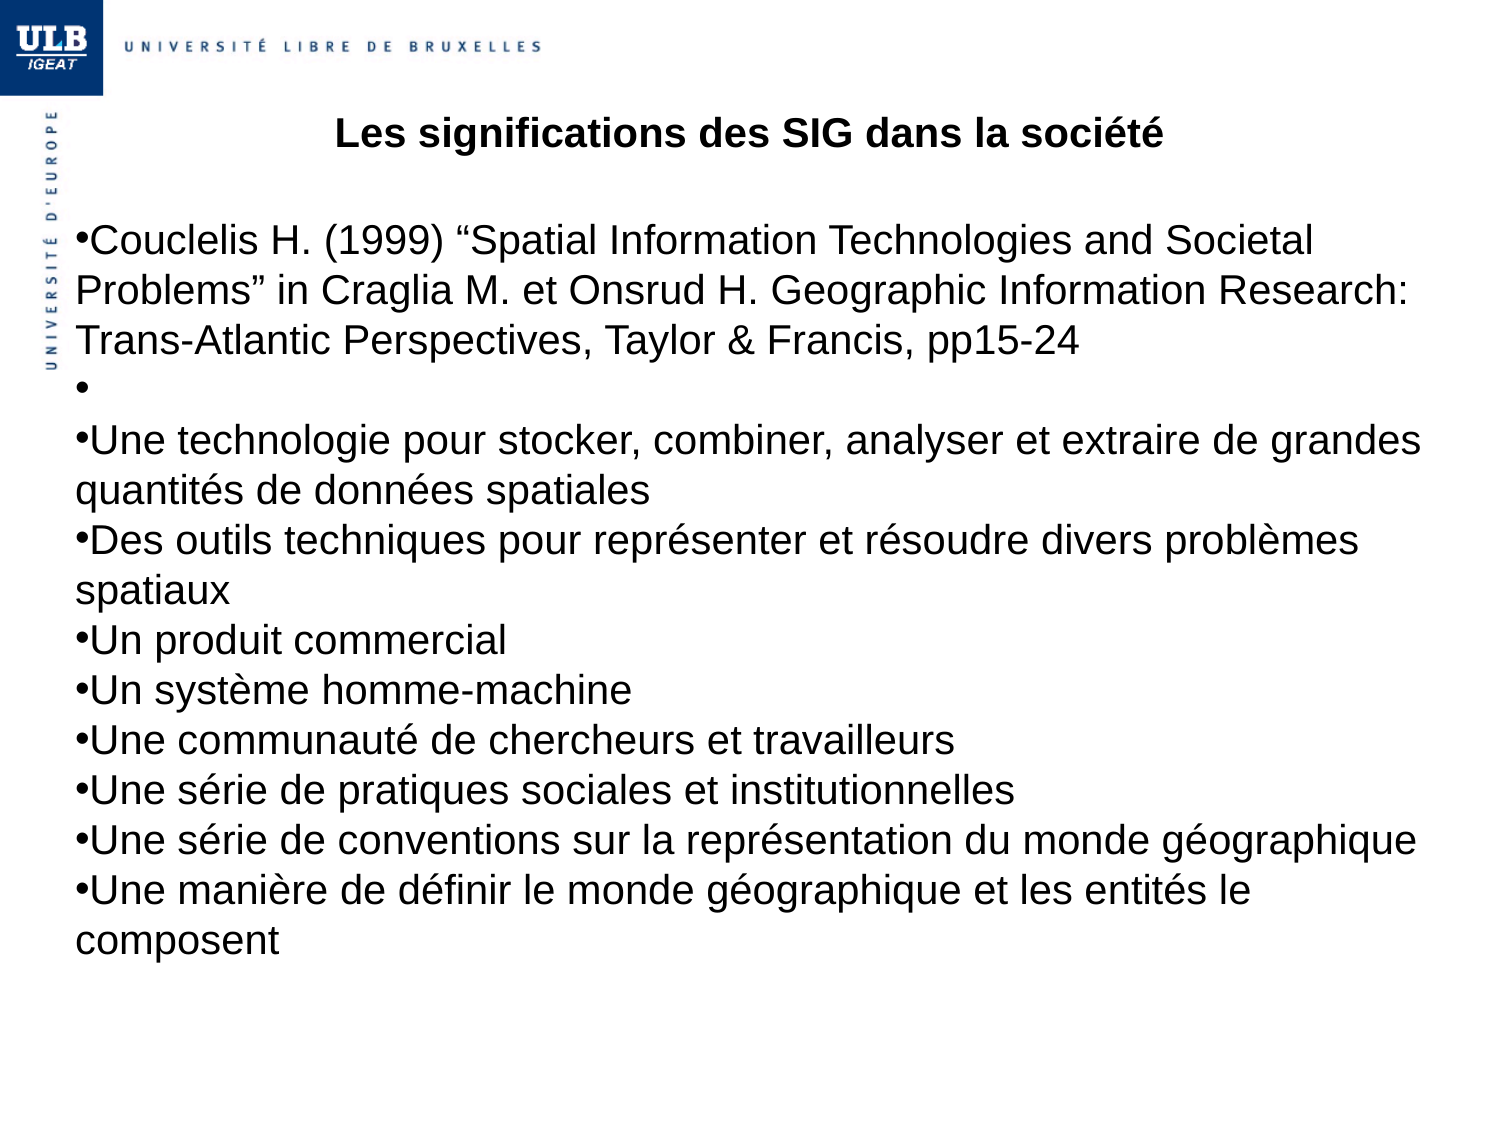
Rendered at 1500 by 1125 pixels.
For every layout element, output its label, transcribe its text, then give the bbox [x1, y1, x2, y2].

text_box Les significations des SIG dans la société [74, 62, 1425, 201]
picture [0, 0, 1500, 1125]
text_box Couclelis H. (1999) “Spatial Information Technologies and Societal Problems” in Craglia M. et Onsrud H. Geographic Information Research: Trans-Atlantic Perspectives, Taylor & Francis, pp15-24 Une technologie pour stocker, combiner, analyser et extraire de grandes quantités de données spatiales Des outils techniques pour représenter et résoudre divers problèmes spatiaux Un produit commercial Un système homme-machine Une communauté de chercheurs et travailleurs Une série de pratiques sociales et institutionnelles Une série de conventions sur la représentation du monde géographique Une manière de définir le monde géographique et les entités le composent [74, 212, 1425, 1094]
